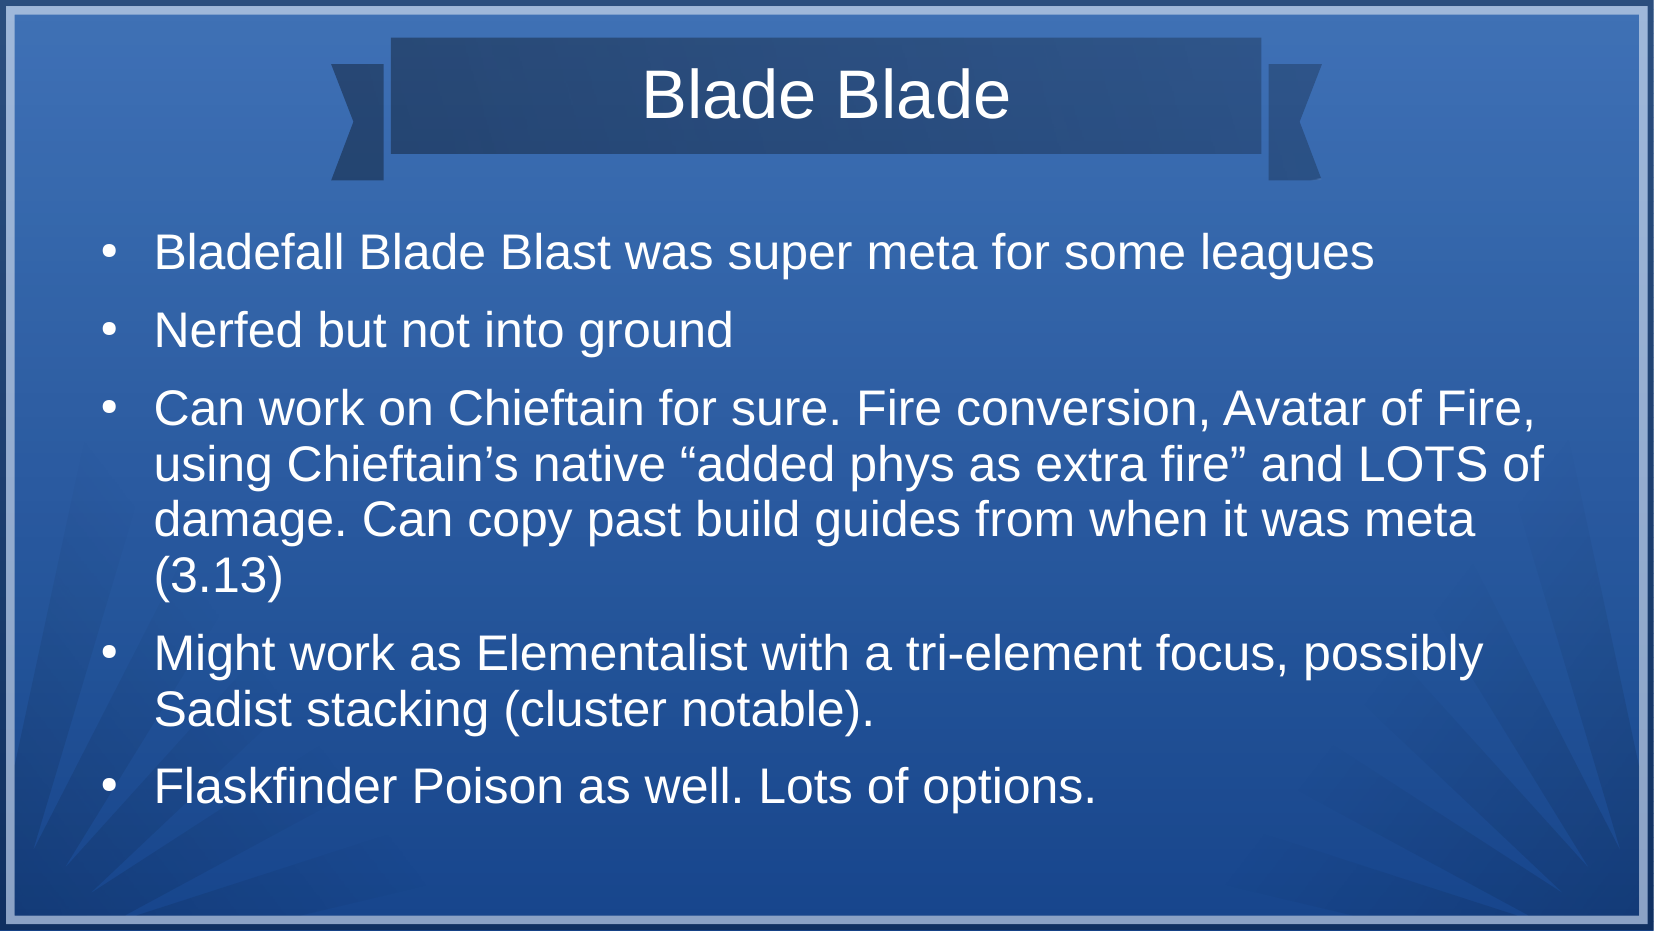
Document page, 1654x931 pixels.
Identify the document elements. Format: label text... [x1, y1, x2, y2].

title Blade Blade [389, 35, 1264, 154]
list Bladefall Blade Blast was super meta for some leagues Nerfed but not into ground Can work on Chieftain for sure. Fire conversion, Avatar of Fire, using Chieftain’s native “added phys as extra fire” and LOTS of damage. Can copy past build guides from when it was meta (3.13) Might work as Elementalist with a tri-element focus, possibly Sadist stacking (cluster notable). Flaskfinder Poison as well. Lots of options. [82, 224, 1571, 848]
